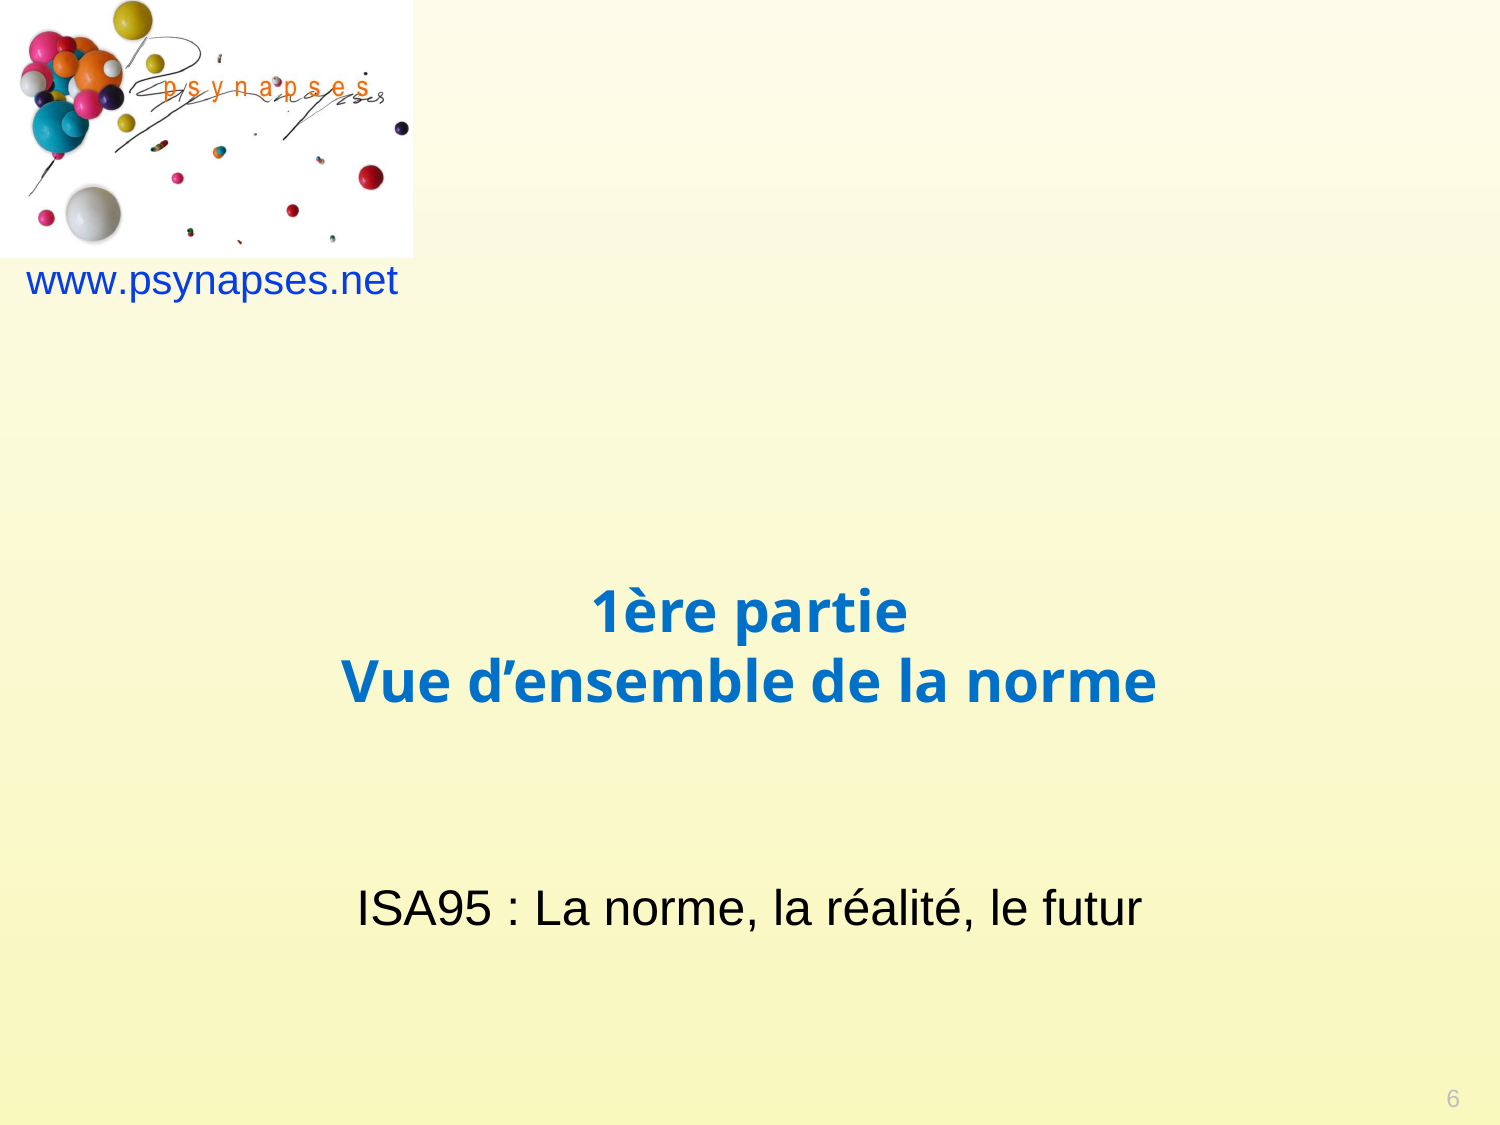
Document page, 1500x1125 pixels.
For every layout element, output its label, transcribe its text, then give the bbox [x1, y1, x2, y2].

title 1ère partie Vue d’ensemble de la norme [112, 549, 1388, 738]
picture [0, 0, 413, 258]
subtitle ISA95 : La norme, la réalité, le futur [225, 874, 1276, 963]
